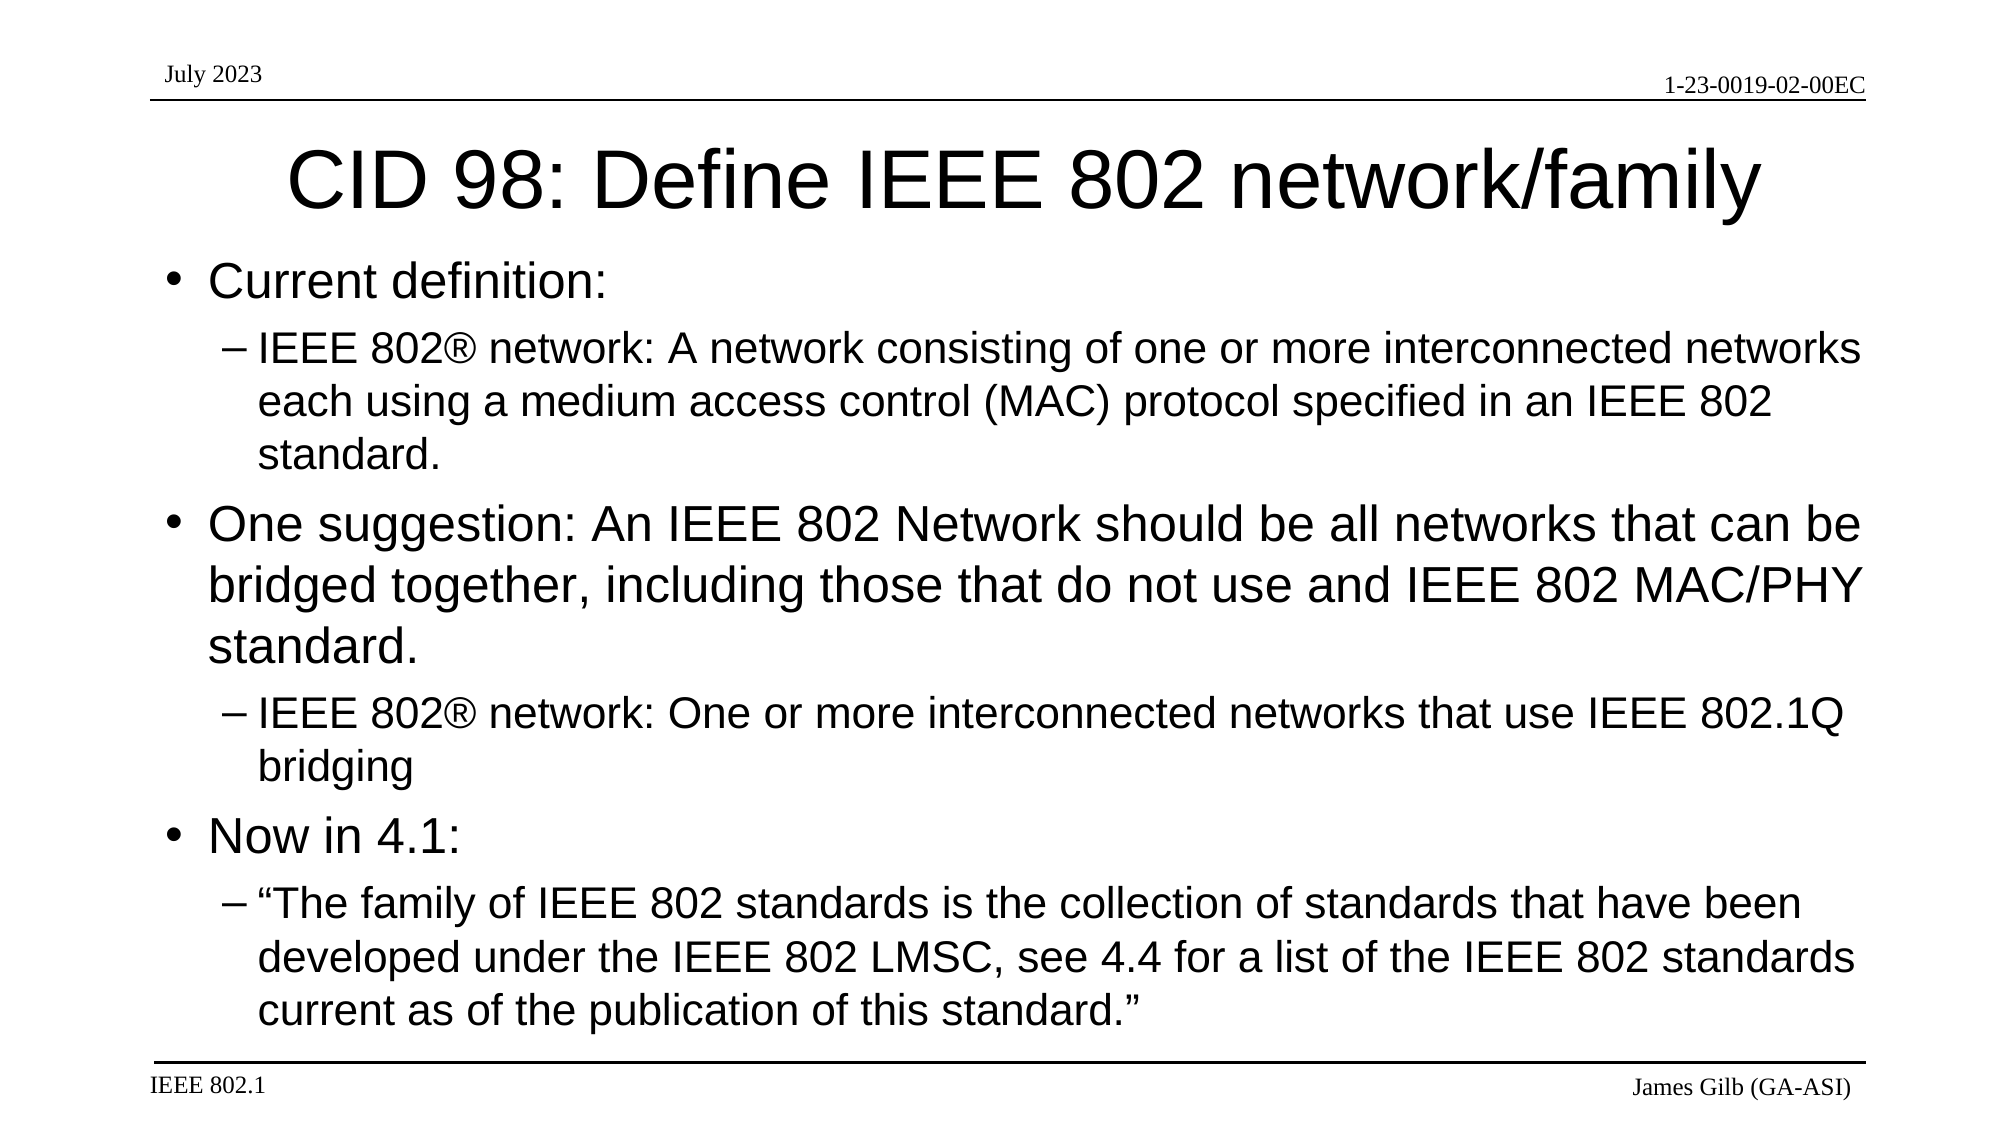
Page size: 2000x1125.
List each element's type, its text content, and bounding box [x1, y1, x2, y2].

list Current definition: IEEE 802® network: A network consisting of one or more interconnected networks each using a medium access control (MAC) protocol specified in an IEEE 802 standard. One suggestion: An IEEE 802 Network should be all networks that can be bridged together, including those that do not use and IEEE 802 MAC/PHY standard. IEEE 802® network: One or more interconnected networks that use IEEE 802.1Q bridging Now in 4.1: “The family of IEEE 802 standards is the collection of standards that have been developed under the IEEE 802 LMSC, see 4.4 for a list of the IEEE 802 standards current as of the publication of this standard.” [150, 239, 1900, 1051]
title CID 98: Define IEEE 802 network/family [149, 112, 1900, 238]
